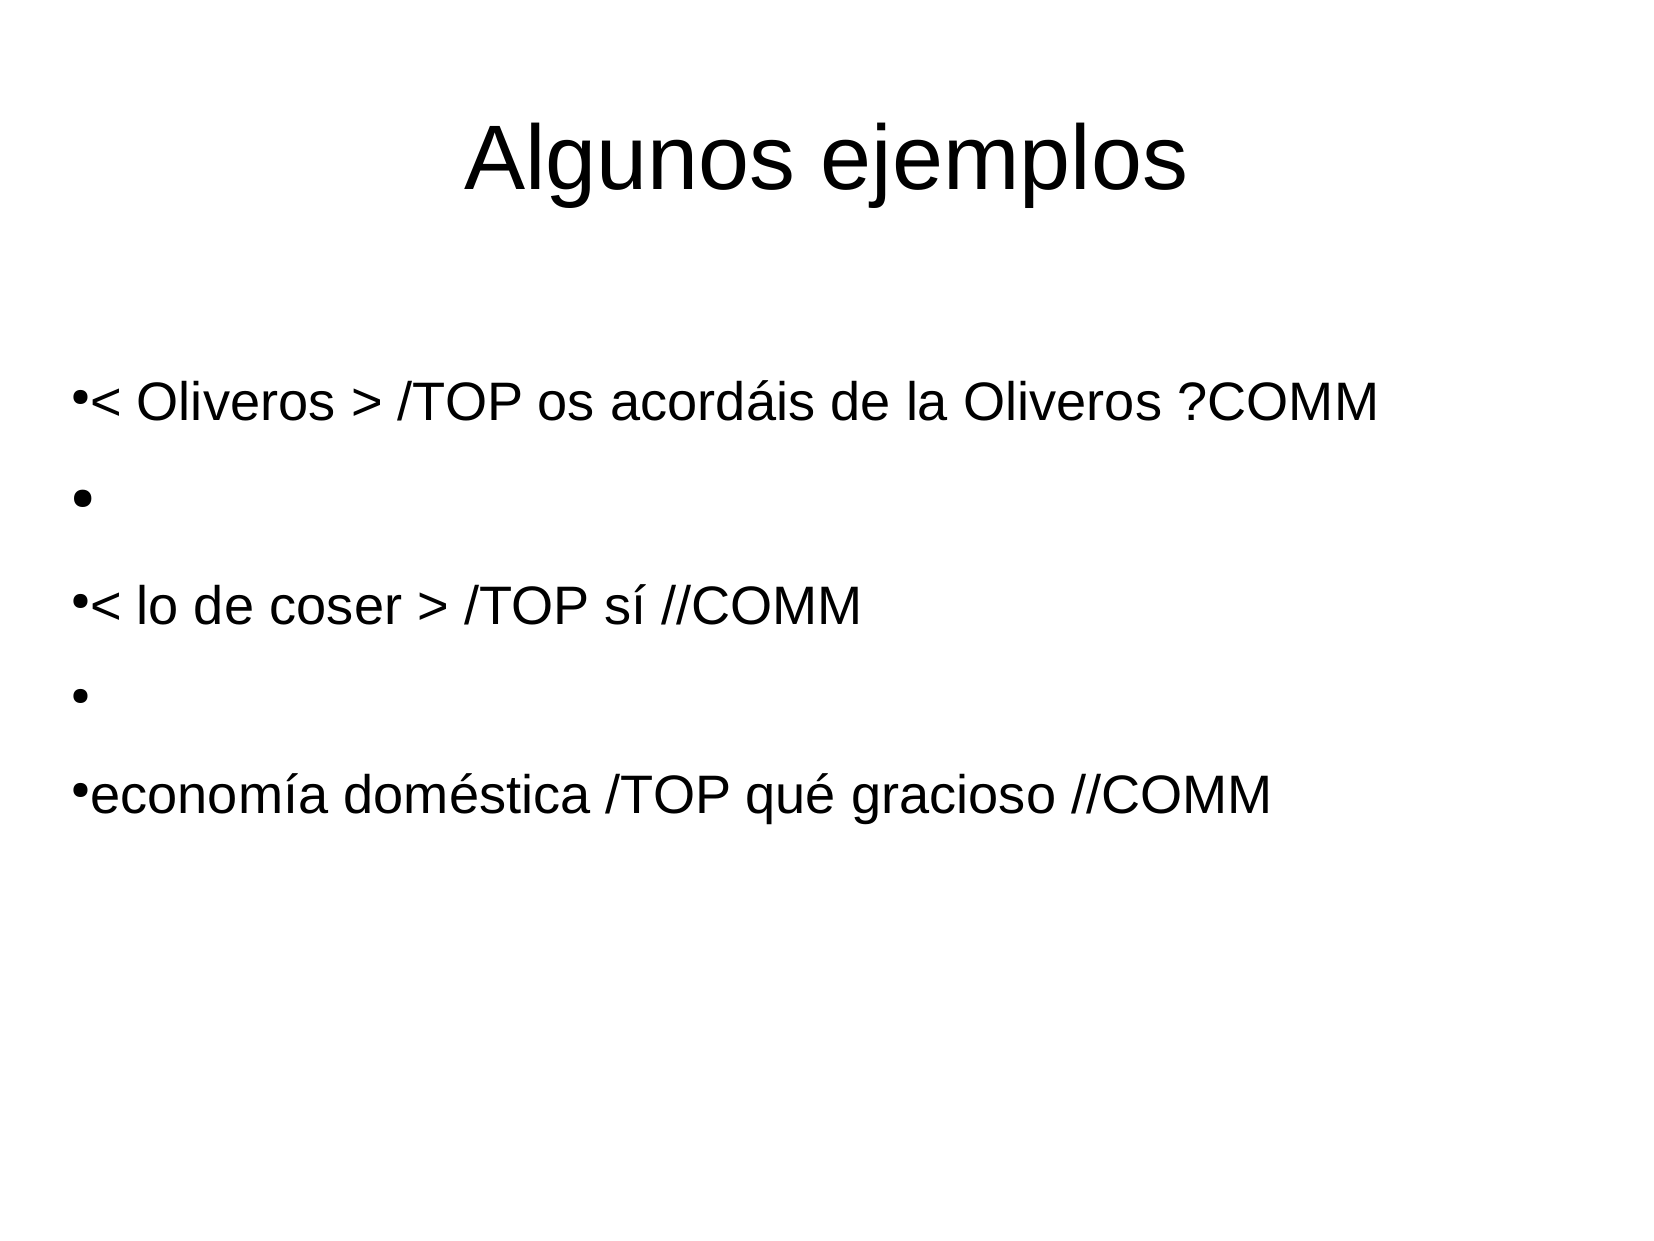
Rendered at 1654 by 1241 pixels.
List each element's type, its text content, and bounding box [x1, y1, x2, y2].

title Algunos ejemplos [82, 49, 1571, 257]
list < Oliveros > /TOP os acordáis de la Oliveros ?COMM < lo de coser > /TOP sí //COMM economía doméstica /TOP qué gracioso //COMM [70, 366, 1560, 1234]
